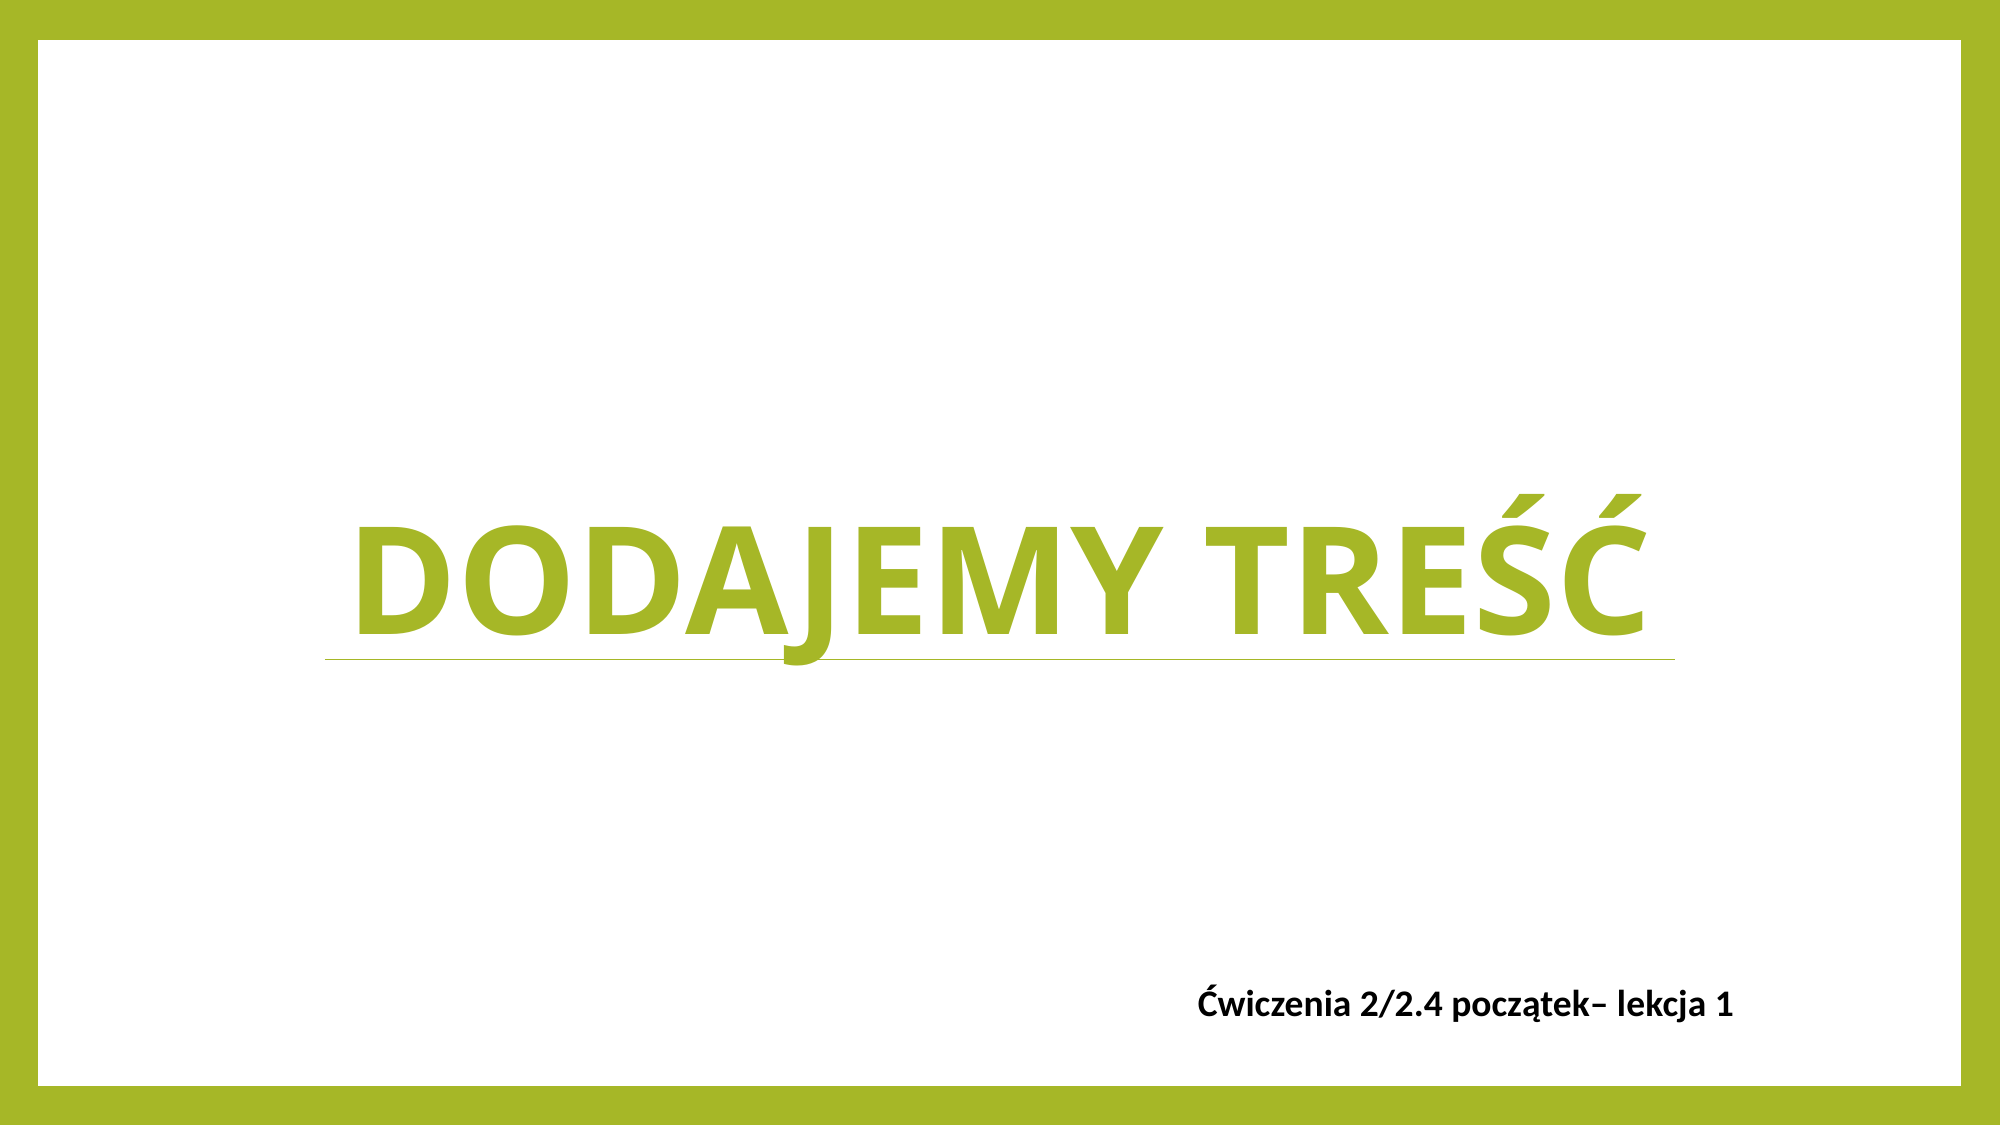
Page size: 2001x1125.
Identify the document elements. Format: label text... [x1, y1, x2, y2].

title Dodajemy treść [181, 192, 1817, 673]
text_box Ćwiczenia 2/2.4 początek– lekcja 1 [1182, 971, 1875, 1032]
